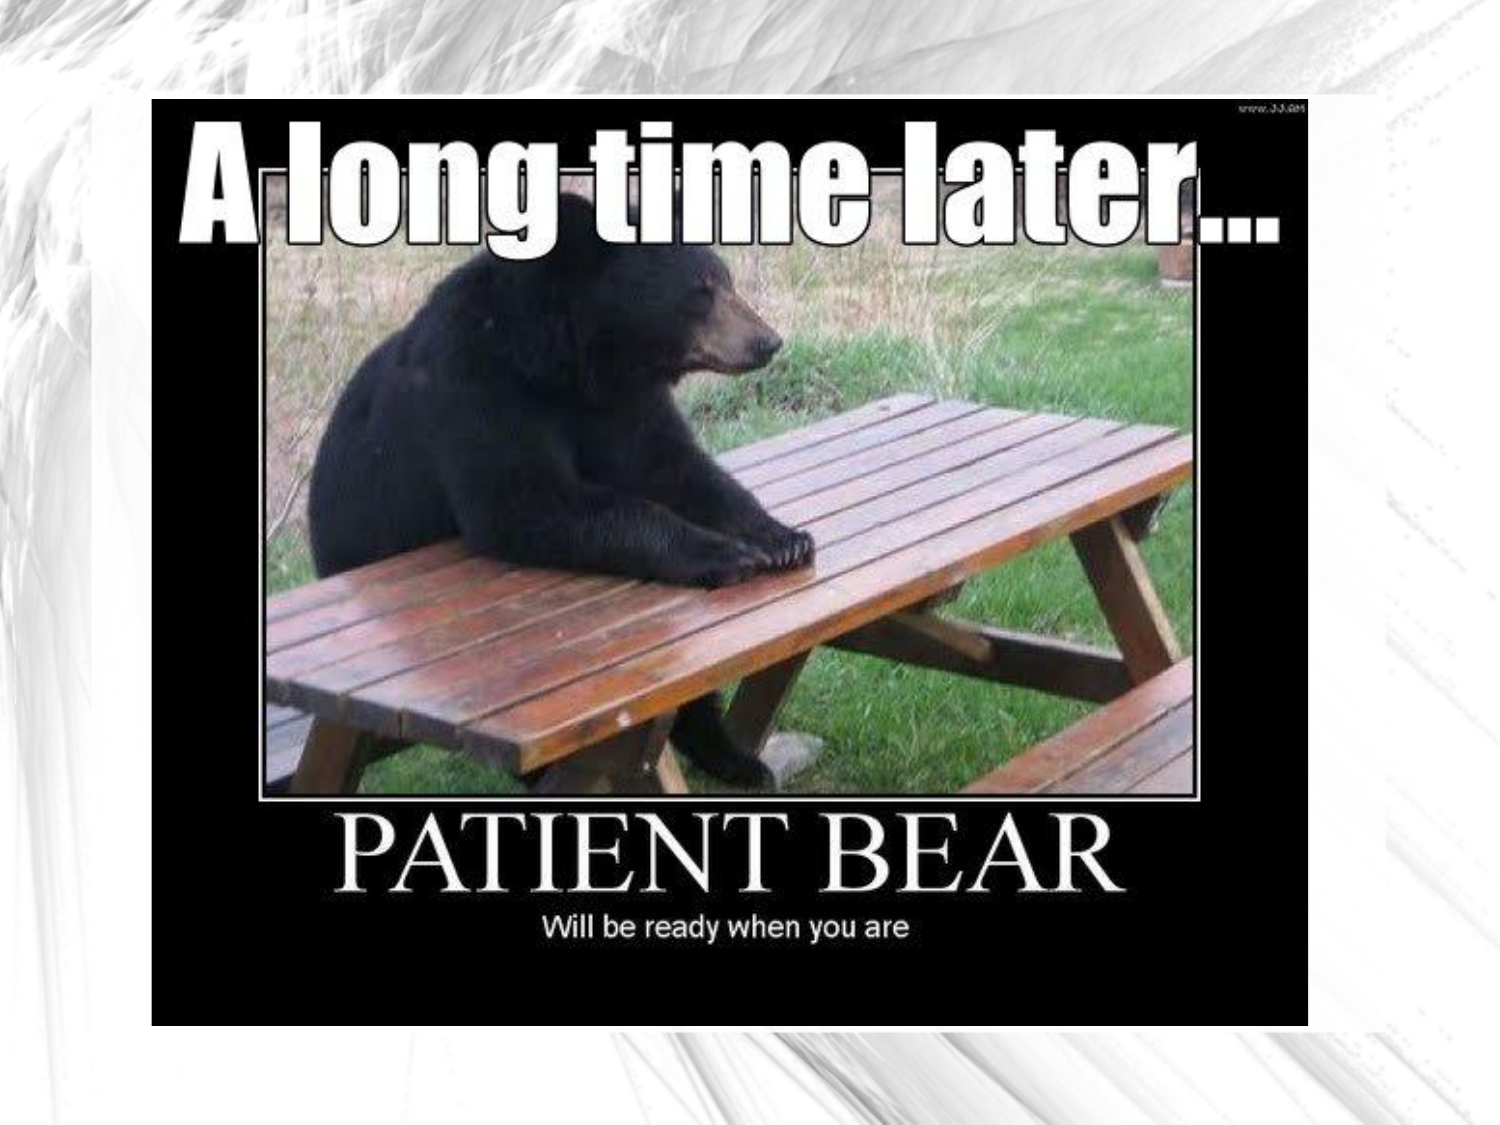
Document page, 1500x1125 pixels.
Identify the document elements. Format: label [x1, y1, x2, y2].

picture [0, 0, 1500, 1125]
text_box [151, 99, 1309, 1026]
